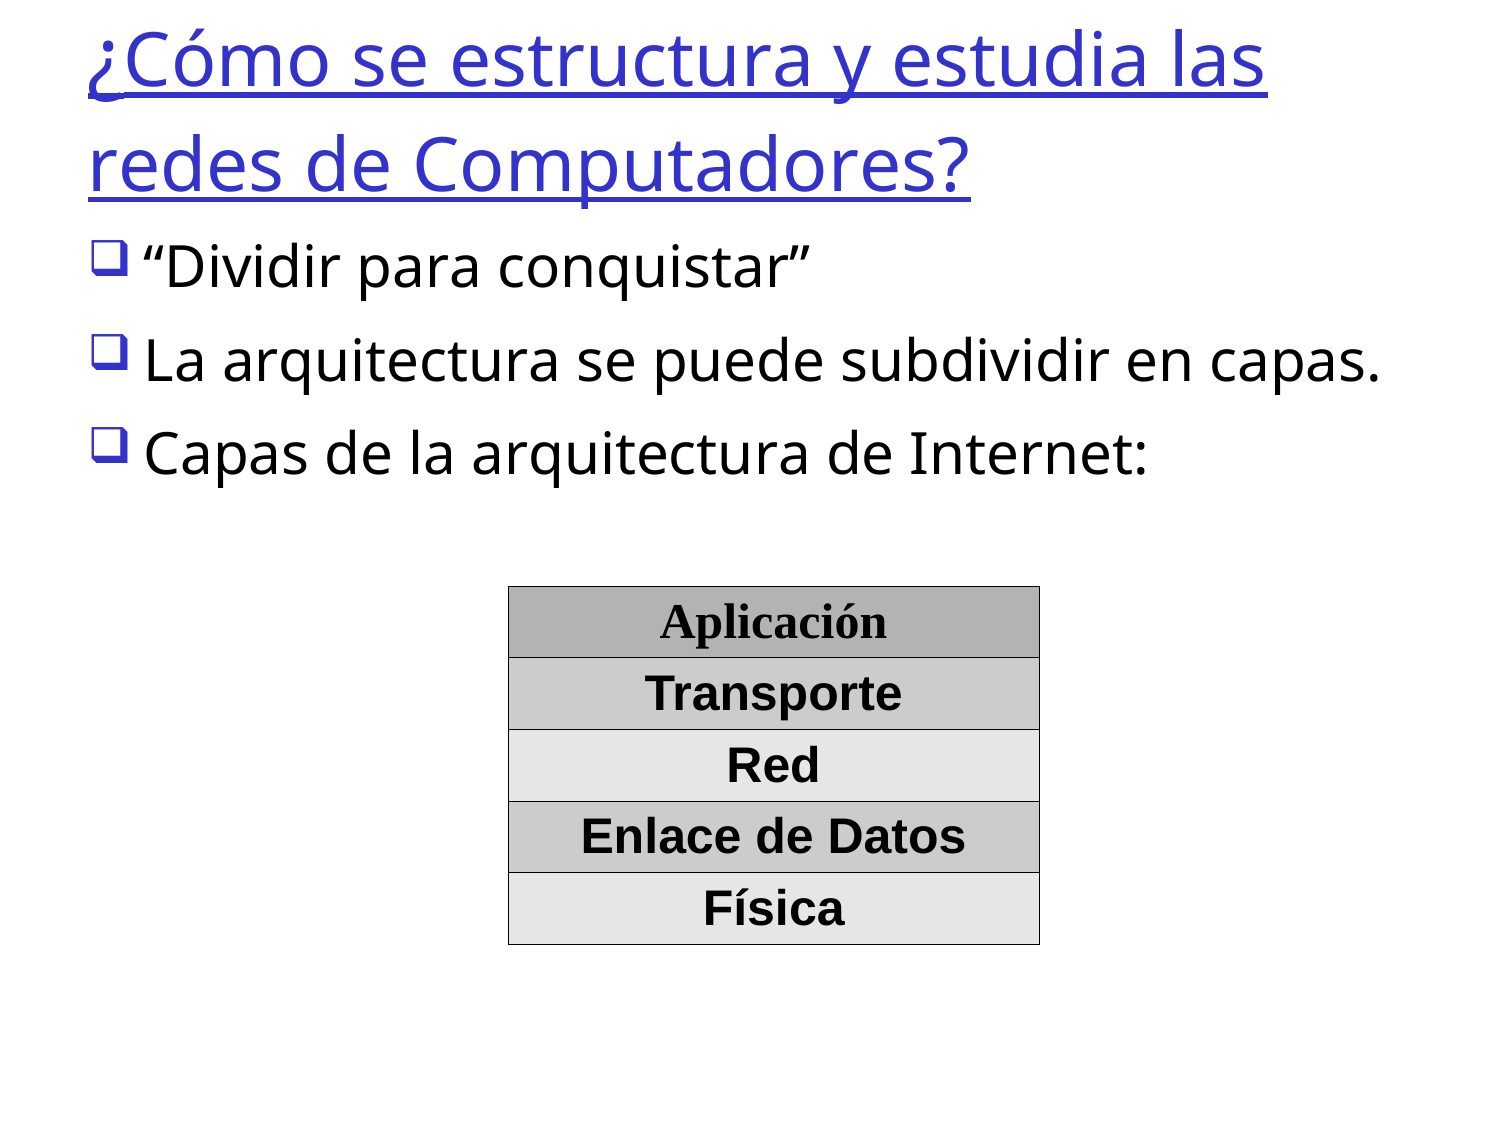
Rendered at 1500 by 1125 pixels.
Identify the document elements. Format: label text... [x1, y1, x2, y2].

title ¿Cómo se estructura y estudia las redes de Computadores? [87, 13, 1463, 198]
list “Dividir para conquistar” La arquitectura se puede subdividir en capas. Capas de la arquitectura de Internet: [87, 224, 1463, 527]
table_cell Red [509, 730, 1039, 801]
table_cell Transporte [509, 658, 1039, 729]
table_cell Enlace de Datos [509, 802, 1039, 872]
table_cell Física [509, 873, 1039, 944]
table_header Aplicación [509, 587, 1039, 657]
